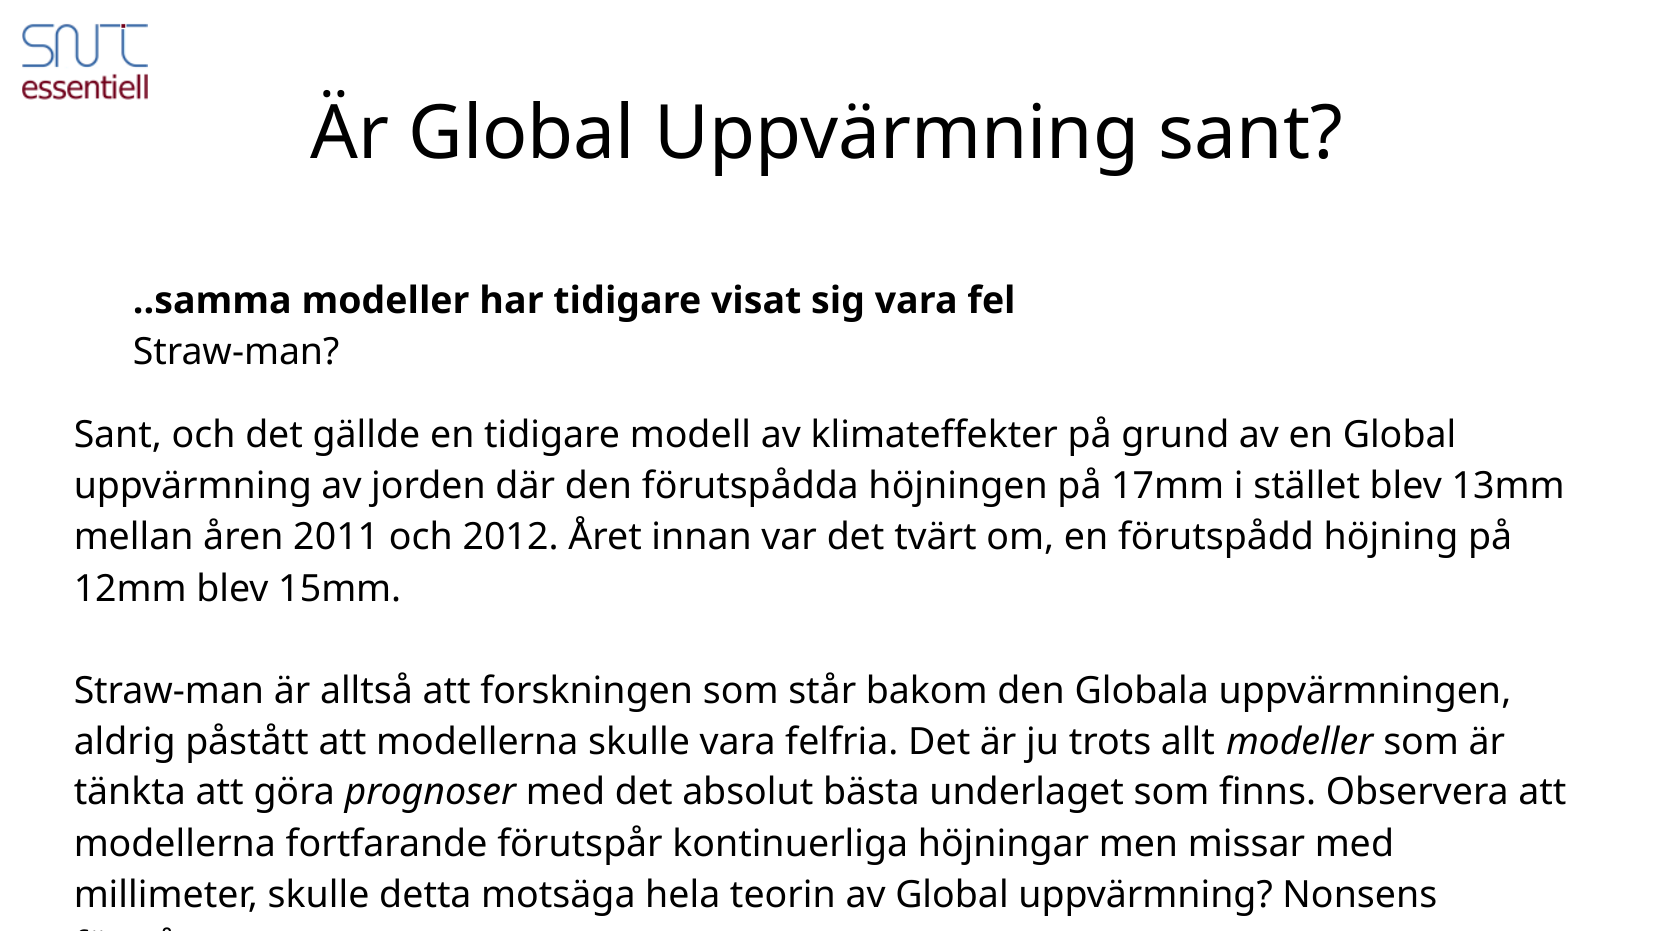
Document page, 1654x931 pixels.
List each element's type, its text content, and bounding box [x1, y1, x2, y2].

picture [22, 0, 148, 125]
text_box ..samma modeller har tidigare visat sig vara fel Straw-man? [118, 265, 1418, 384]
text_box Sant, och det gällde en tidigare modell av klimateffekter på grund av en Global uppvärmning av jorden där den förutspådda höjningen på 17mm i stället blev 13mm mellan åren 2011 och 2012. Året innan var det tvärt om, en förutspådd höjning på 12mm blev 15mm. Straw-man är alltså att forskningen som står bakom den Globala uppvärmningen, aldrig påstått att modellerna skulle vara felfria. Det är ju trots allt modeller som är tänkta att göra prognoser med det absolut bästa underlaget som finns. Observera att modellerna fortfarande förutspår kontinuerliga höjningar men missar med millimeter, skulle detta motsäga hela teorin av Global uppvärmning? Nonsens förstås! [59, 400, 1595, 931]
title Är Global Uppvärmning sant? [82, 51, 1571, 207]
